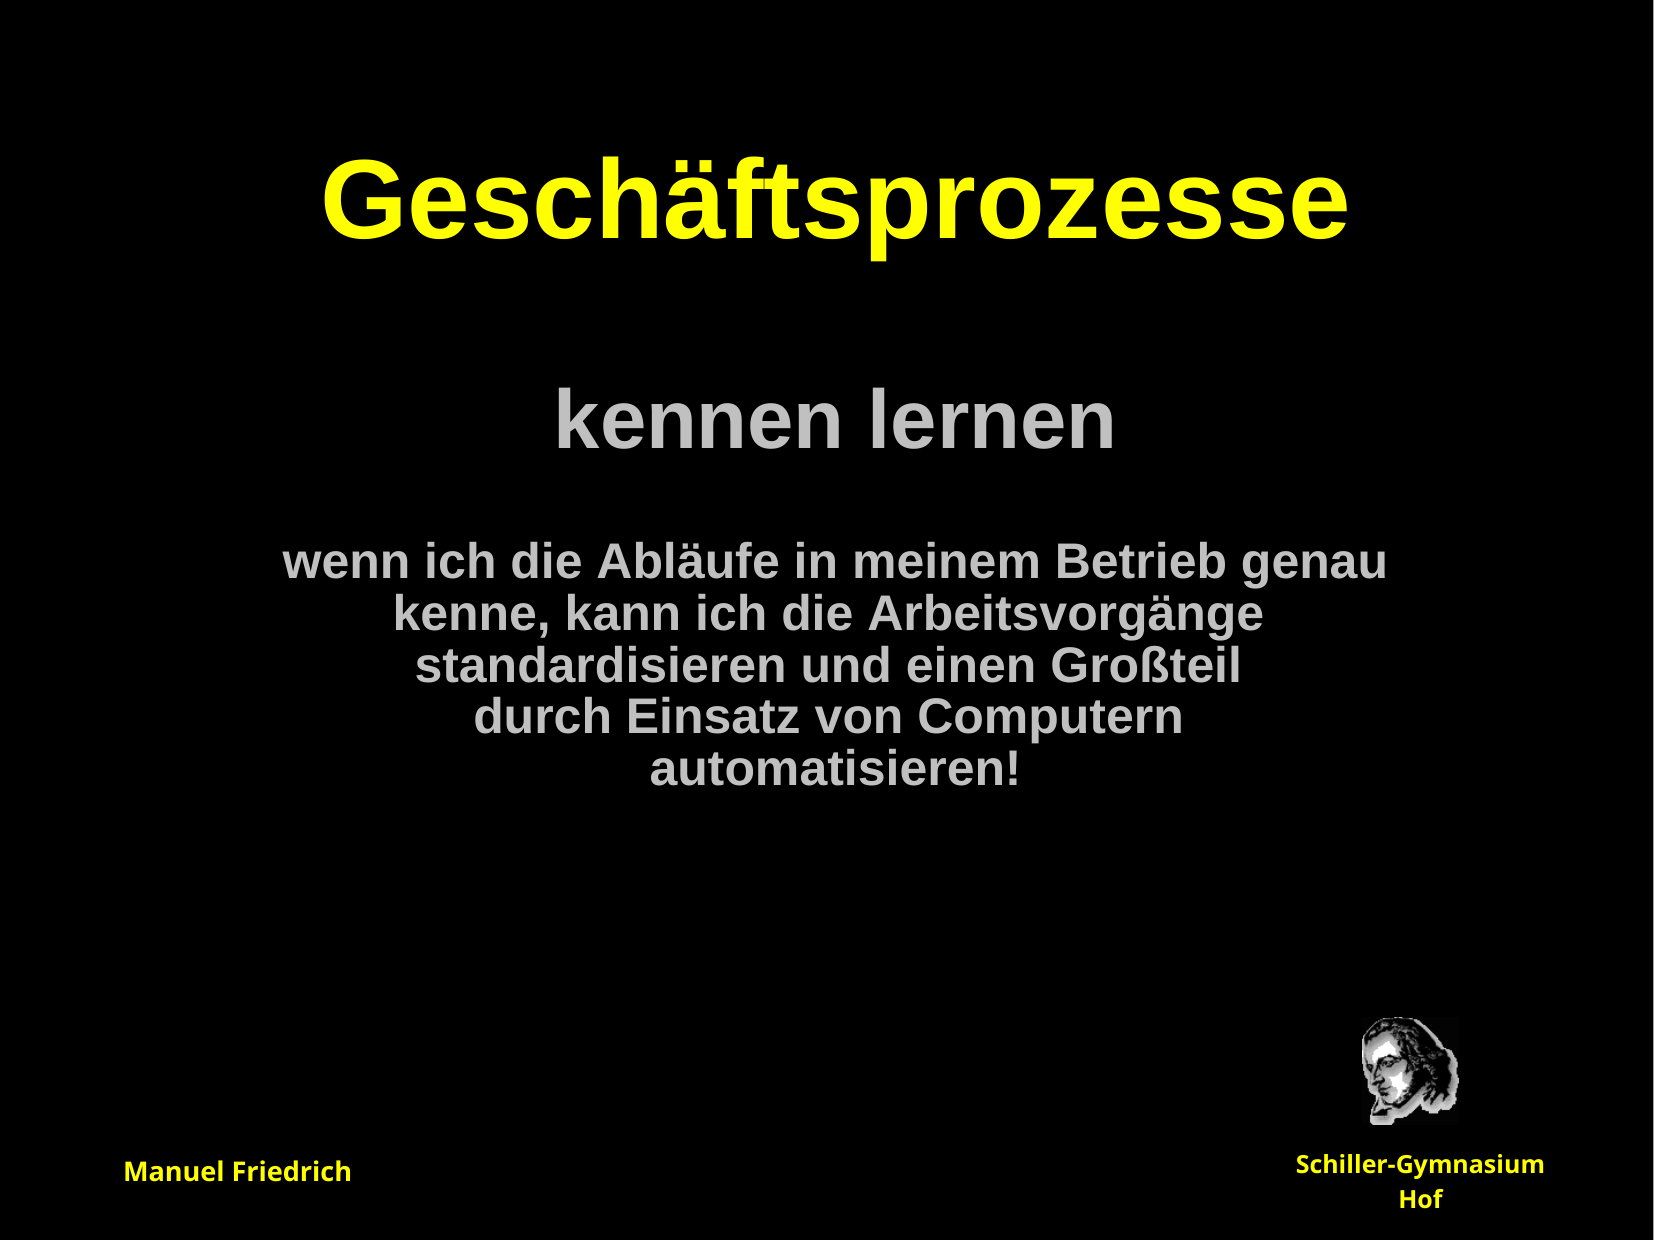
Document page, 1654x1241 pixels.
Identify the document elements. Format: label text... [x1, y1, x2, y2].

text_box Manuel Friedrich [123, 1151, 353, 1191]
picture [1362, 1017, 1459, 1126]
text_box Schiller-Gymnasium Hof [1295, 1145, 1546, 1216]
text_box Geschäftsprozesse kennen lernen wenn ich die Abläufe in meinem Betrieb genau kenne, kann ich die Arbeitsvorgänge standardisieren und einen Großteil durch Einsatz von Computern automatisieren! [282, 144, 1390, 1084]
